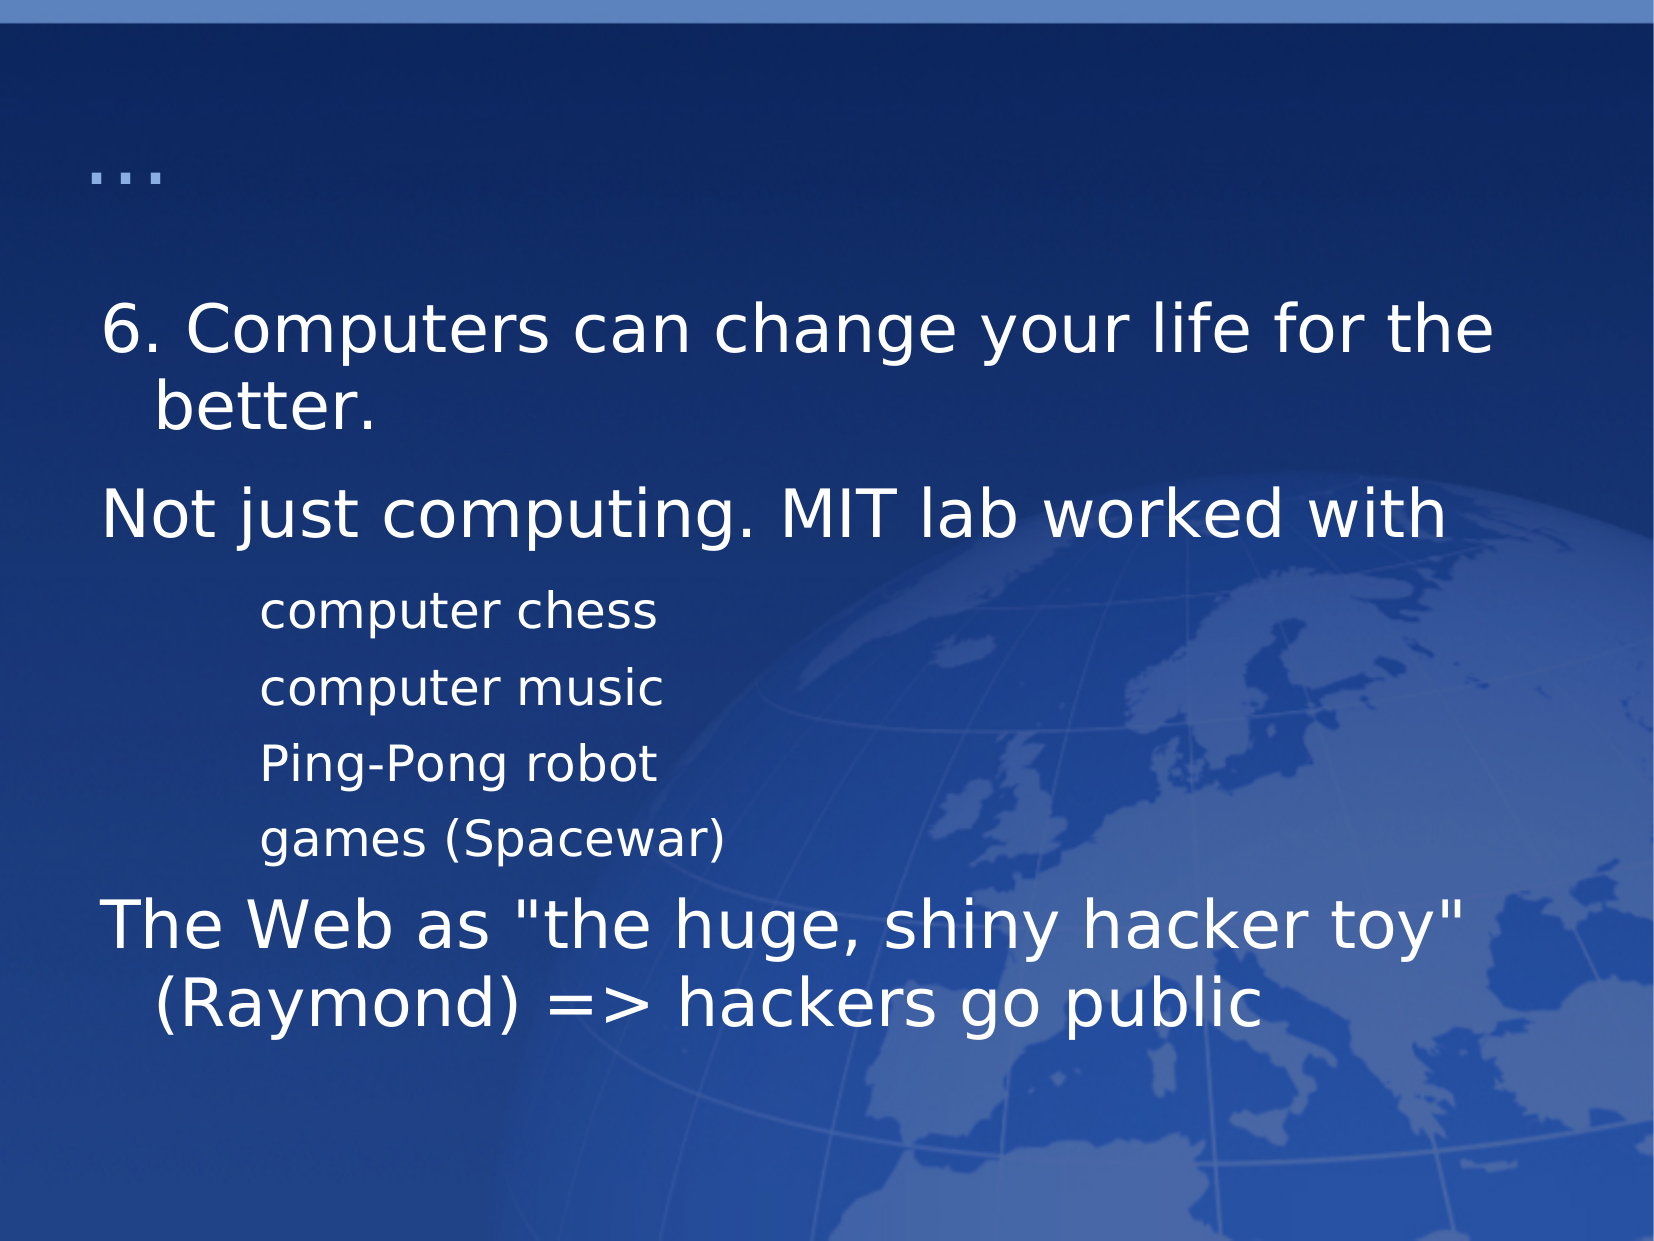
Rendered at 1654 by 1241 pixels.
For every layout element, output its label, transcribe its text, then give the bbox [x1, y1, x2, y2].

list 6. Computers can change your life for the better. Not just computing. MIT lab worked with computer chess computer music Ping-Pong robot games (Spacewar) The Web as "the huge, shiny hacker toy" (Raymond) => hackers go public [82, 290, 1571, 1094]
picture [0, 0, 1654, 1241]
title ... [82, 56, 1571, 250]
